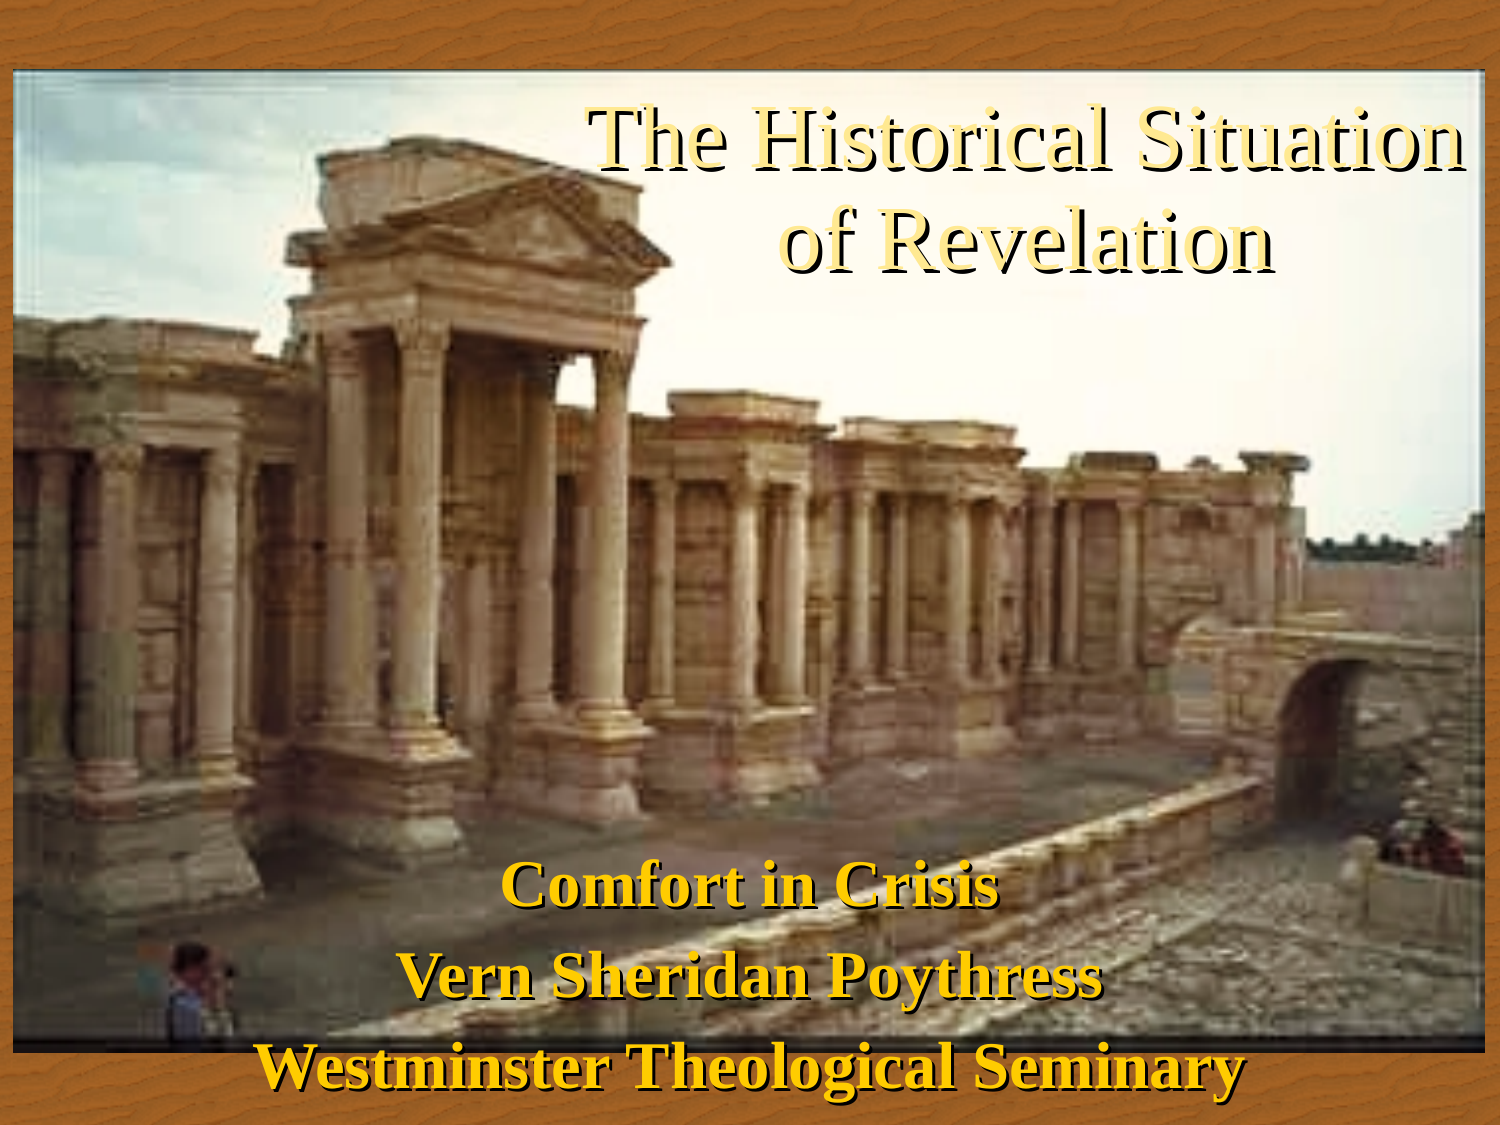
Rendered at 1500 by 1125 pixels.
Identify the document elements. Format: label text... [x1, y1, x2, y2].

picture [0, 0, 1500, 1125]
title The Historical Situation of Revelation [549, 62, 1500, 313]
subtitle Comfort in Crisis Vern Sheridan Poythress Westminster Theological Seminary [112, 825, 1388, 1125]
